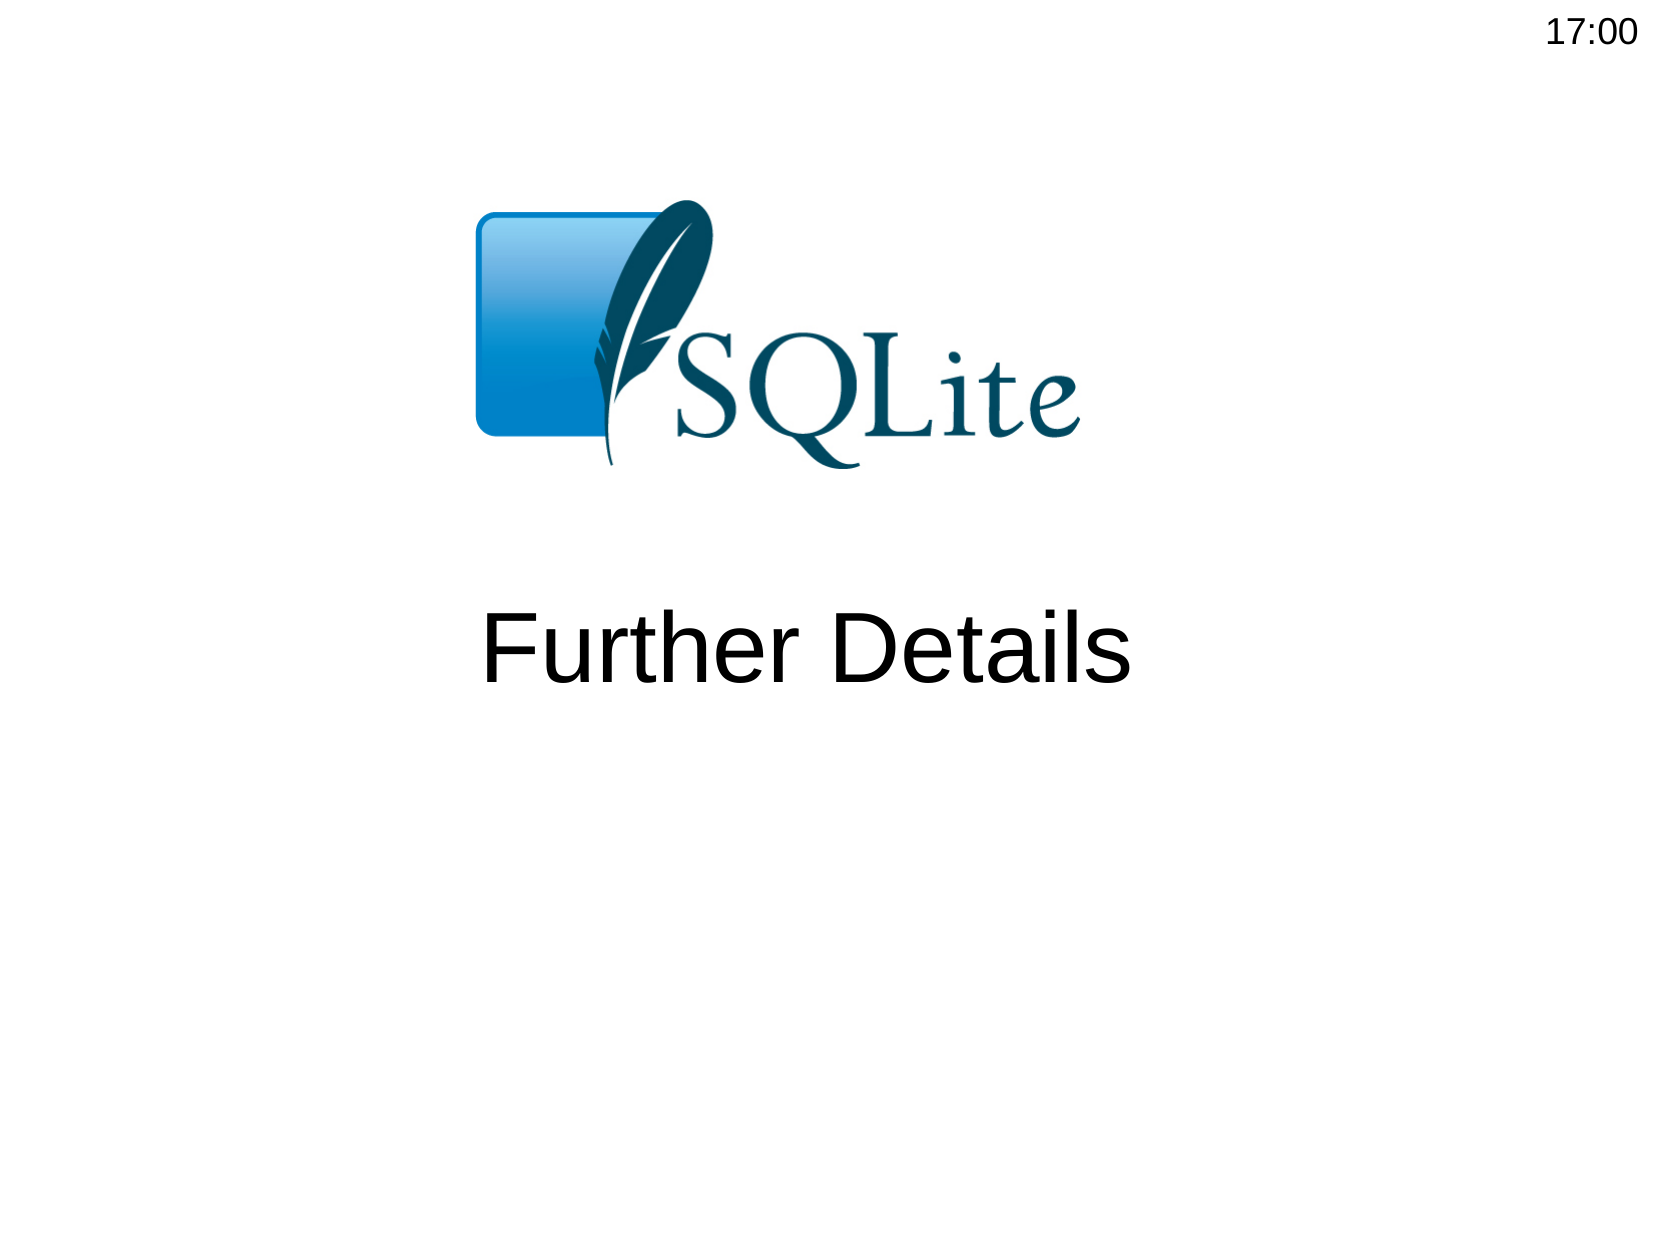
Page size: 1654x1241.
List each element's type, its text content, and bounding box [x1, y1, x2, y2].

text_box 17:00 [1530, 3, 1654, 61]
picture [465, 189, 1091, 480]
text_box Further Details [465, 585, 1150, 712]
